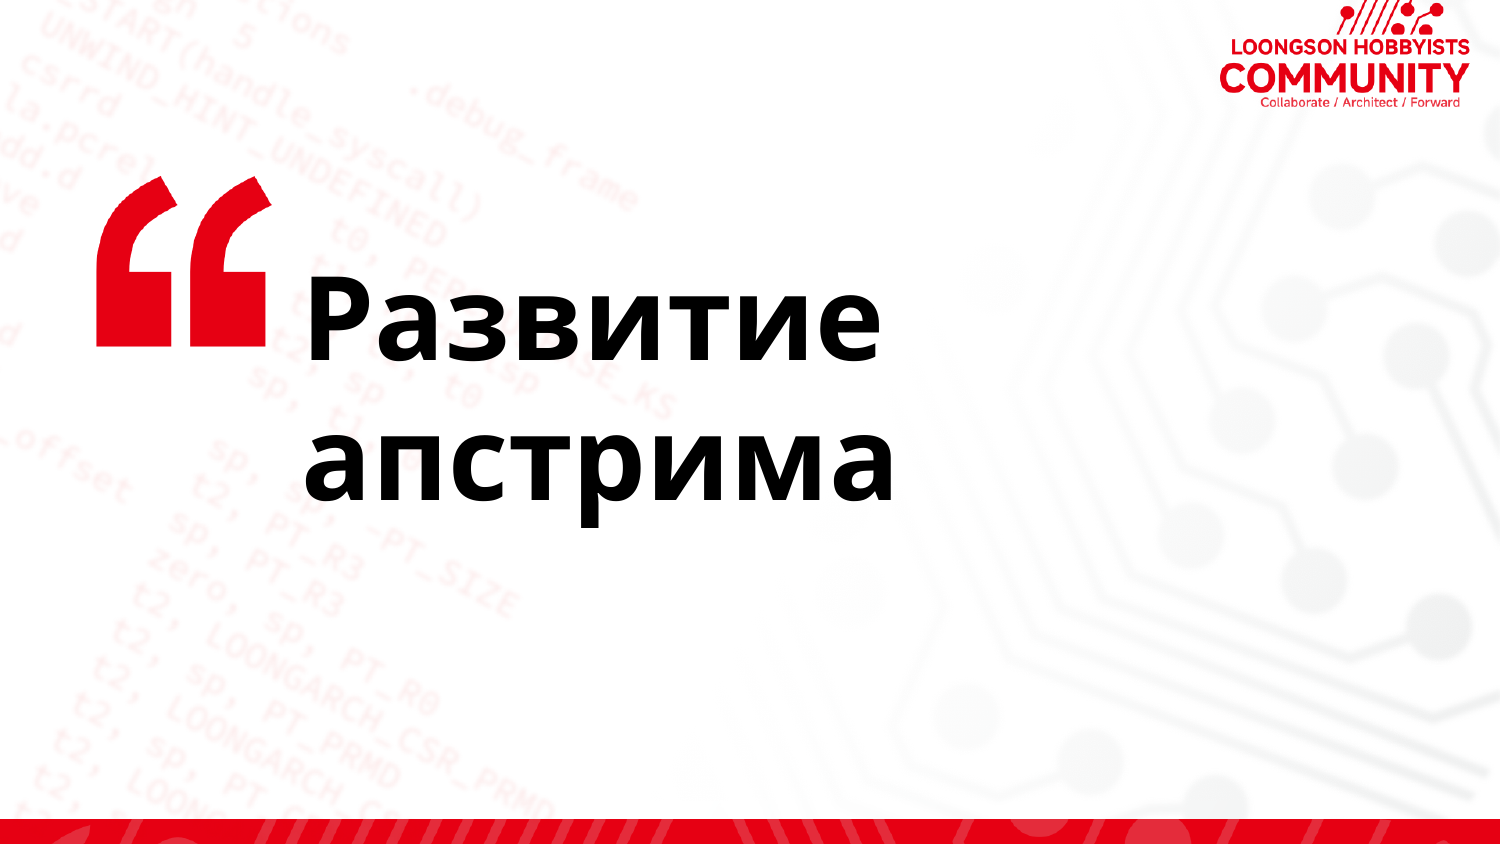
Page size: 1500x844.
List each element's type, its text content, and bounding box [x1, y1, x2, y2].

title Развитие апстрима [286, 231, 1132, 536]
picture [0, 0, 1500, 844]
